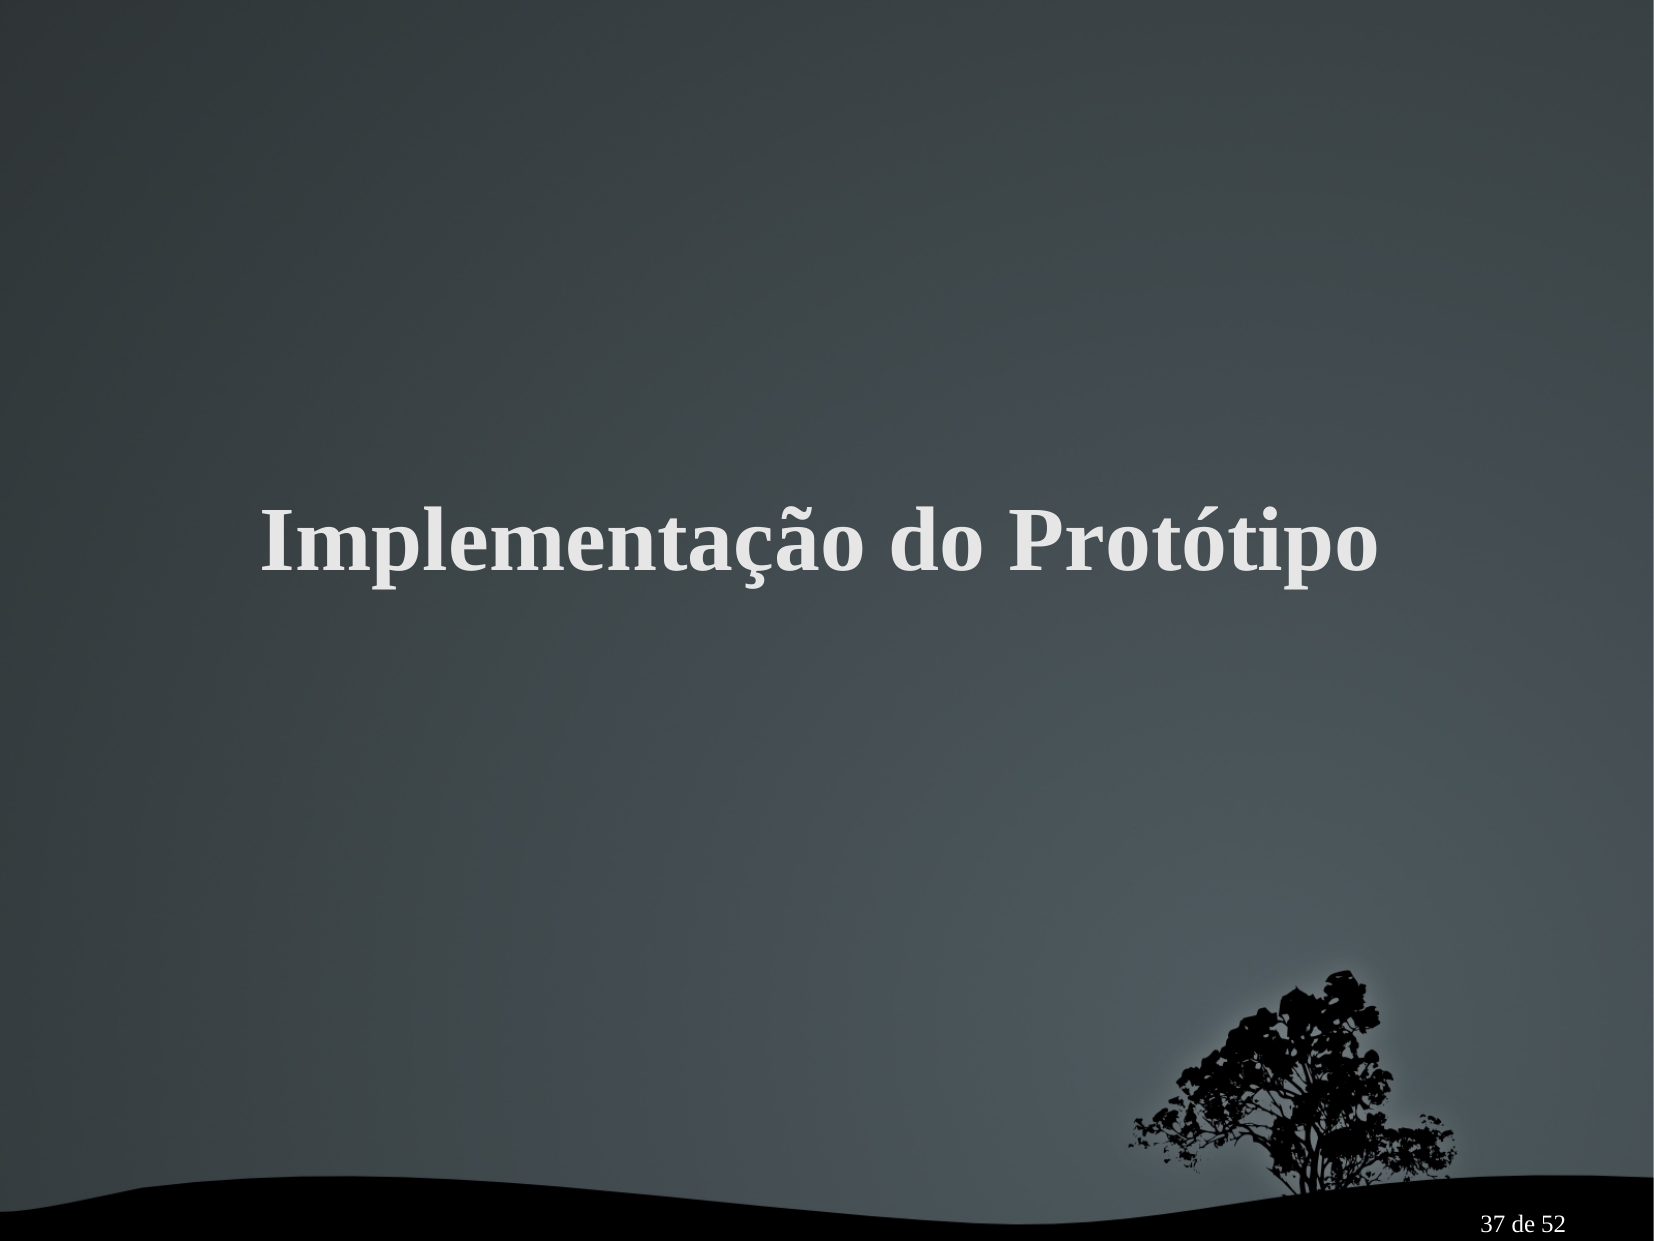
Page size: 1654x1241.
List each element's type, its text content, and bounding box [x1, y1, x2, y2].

title Implementação do Protótipo [76, 442, 1565, 636]
picture [0, 0, 1654, 1241]
